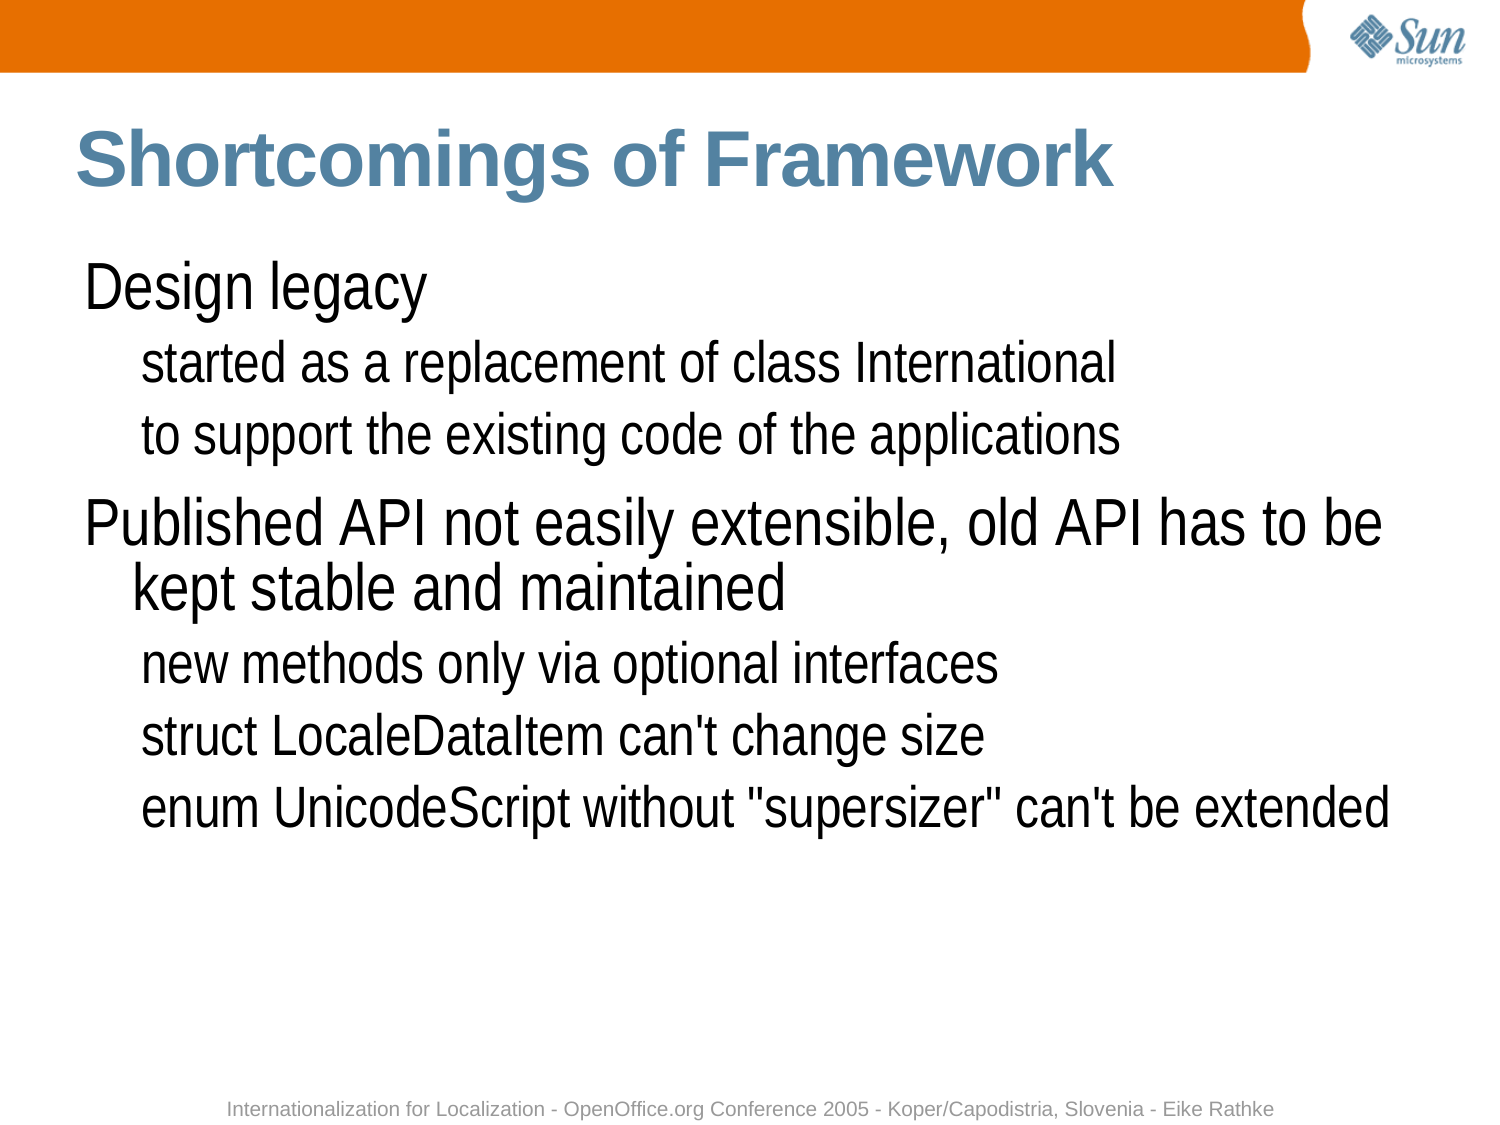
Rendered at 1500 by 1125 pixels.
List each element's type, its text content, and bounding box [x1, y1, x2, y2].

title Shortcomings of Framework [75, 122, 1438, 228]
list Design legacy started as a replacement of class International to support the existing code of the applications Published API not easily extensible, old API has to be kept stable and maintained new methods only via optional interfaces struct LocaleDataItem can't change size enum UnicodeScript without "supersizer" can't be extended [64, 257, 1402, 1017]
picture [0, 0, 1500, 75]
